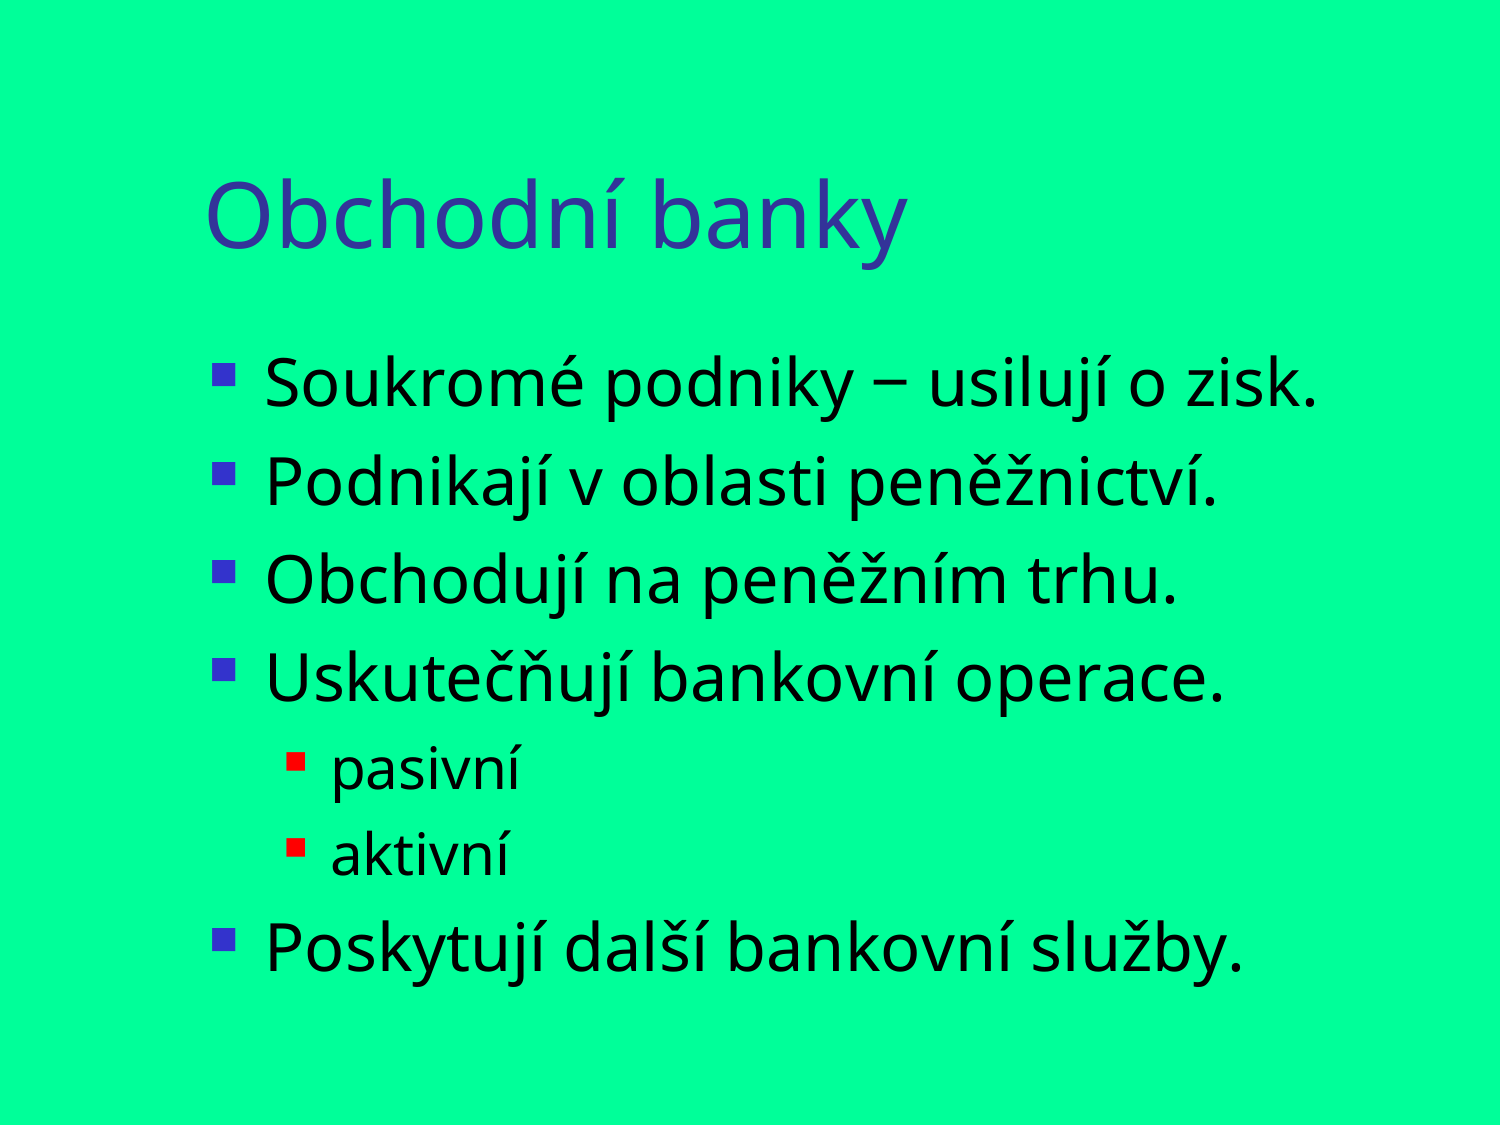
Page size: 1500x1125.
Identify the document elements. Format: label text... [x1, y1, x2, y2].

title Obchodní banky [188, 35, 1467, 276]
list Soukromé podniky ‒ usilují o zisk. Podnikají v oblasti peněžnictví. Obchodují na peněžním trhu. Uskutečňují bankovní operace. pasivní aktivní Poskytují další bankovní služby. [193, 331, 1469, 1079]
